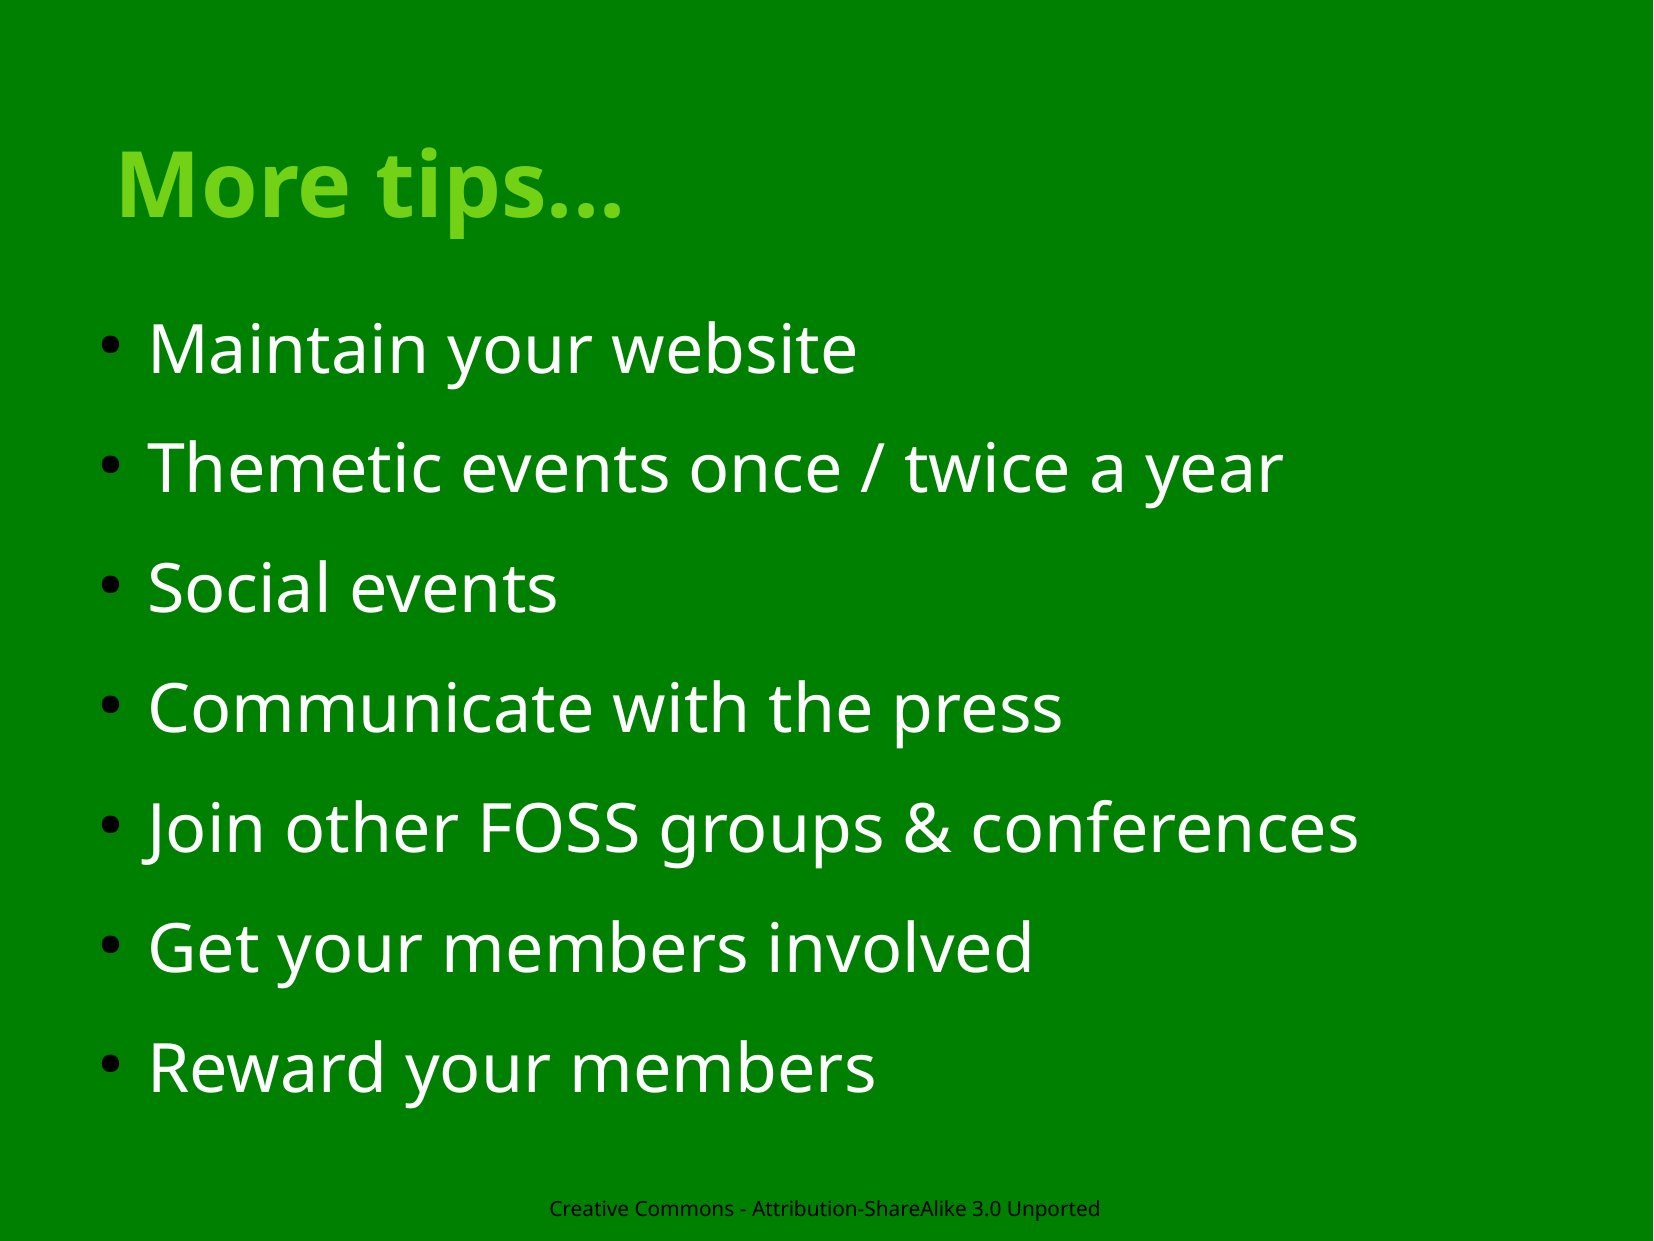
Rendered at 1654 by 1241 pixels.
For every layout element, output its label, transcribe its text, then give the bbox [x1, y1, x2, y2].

list Maintain your website Themetic events once / twice a year Social events Communicate with the press Join other FOSS groups & conferences Get your members involved Reward your members [82, 300, 1575, 1119]
title More tips... [115, 78, 1538, 287]
